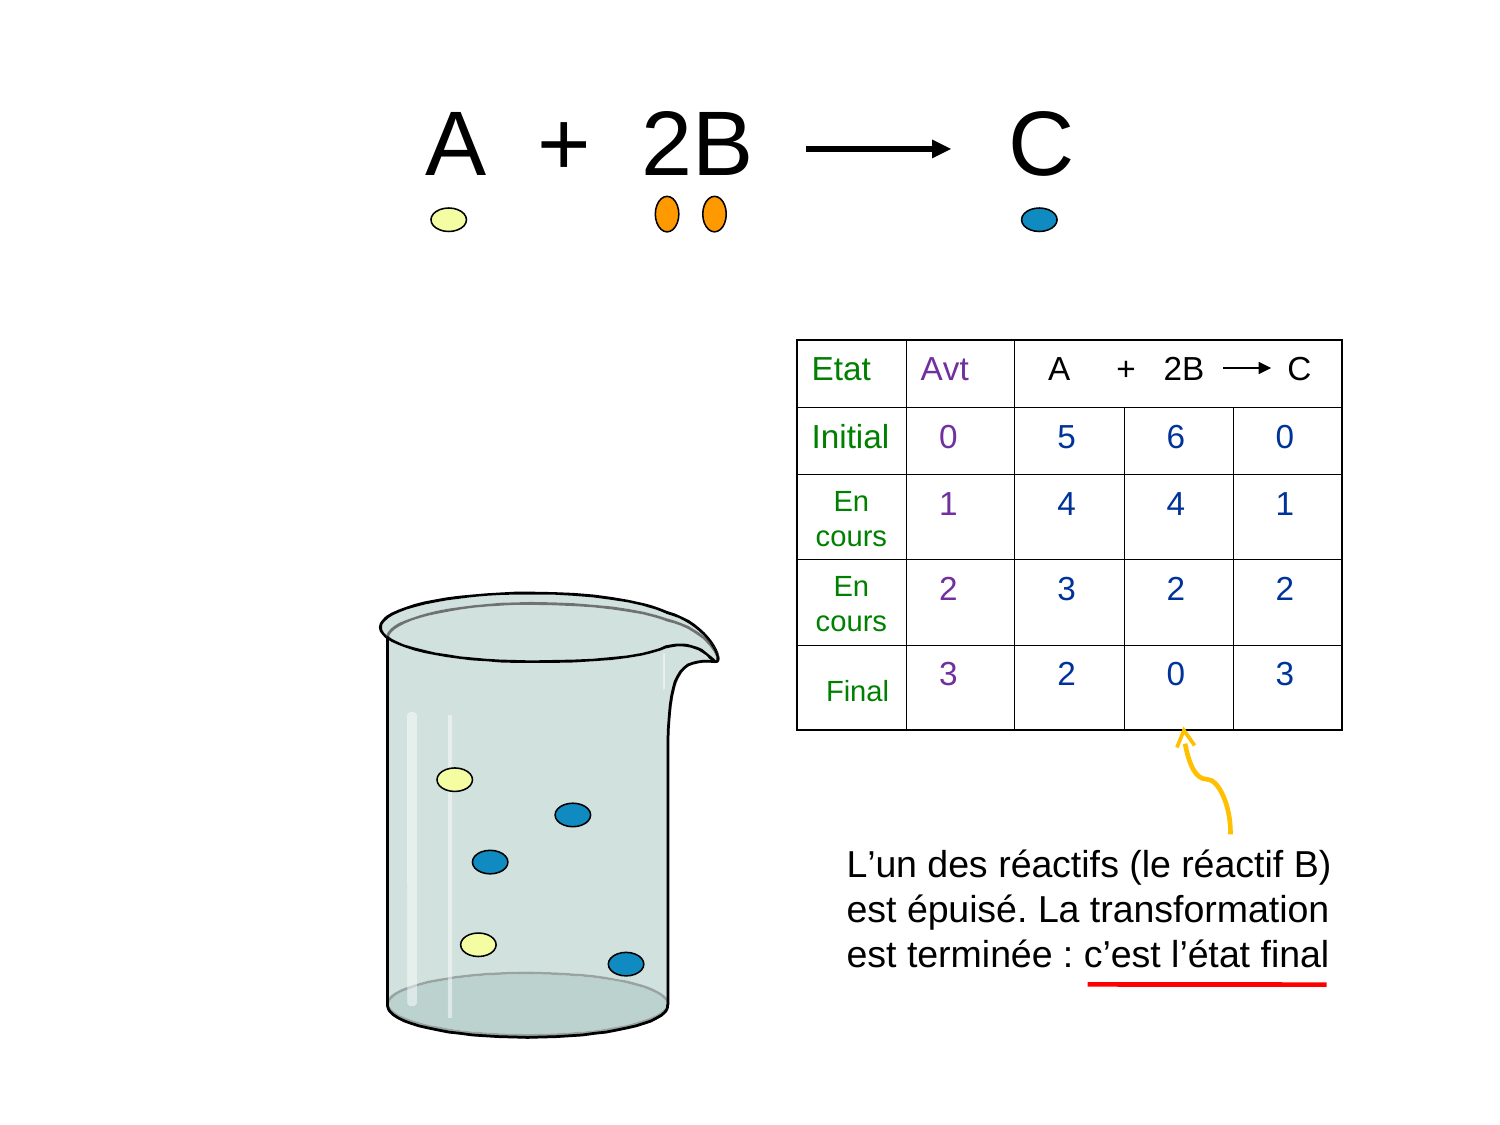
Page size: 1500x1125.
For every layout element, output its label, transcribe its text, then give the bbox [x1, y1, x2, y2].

table_cell 4 [1015, 475, 1124, 559]
table_header Avt [907, 341, 1014, 407]
table_cell 5 [1015, 408, 1124, 474]
table_cell 0 [907, 408, 1014, 474]
table_cell 0 [1234, 408, 1341, 474]
text_box [702, 196, 727, 232]
table_cell 2 [907, 560, 1014, 645]
table_cell 2 [1125, 560, 1233, 645]
table_header Etat [798, 341, 906, 407]
text_box [430, 207, 467, 232]
table_cell 1 [907, 475, 1014, 559]
picture [377, 590, 721, 1040]
table_cell 3 [1015, 560, 1124, 645]
text_box [460, 933, 497, 957]
text_box [555, 803, 591, 827]
text_box L’un des réactifs (le réactif B) est épuisé. La transformation est terminée : c’est l’état final [831, 831, 1348, 983]
text_box [437, 767, 473, 792]
text_box [472, 850, 508, 874]
table_header A + 2B C [1015, 341, 1341, 407]
title A + 2B C [75, 45, 1426, 233]
table_cell 3 [907, 646, 1014, 729]
table_cell 2 [1015, 646, 1124, 729]
table_cell En cours [798, 646, 906, 729]
text_box [608, 952, 644, 976]
table_cell En cours [798, 560, 906, 645]
table_cell 2 [1234, 560, 1341, 645]
table_cell 3 [1234, 646, 1341, 729]
table_cell Initial [798, 408, 906, 474]
table_cell 4 [1125, 475, 1233, 559]
text_box Final [810, 654, 905, 726]
table_cell 1 [1234, 475, 1341, 559]
text_box [1021, 207, 1058, 232]
text_box [655, 196, 679, 232]
table_cell 6 [1125, 408, 1233, 474]
table_cell En cours [798, 475, 906, 559]
table_cell 0 [1125, 646, 1233, 729]
